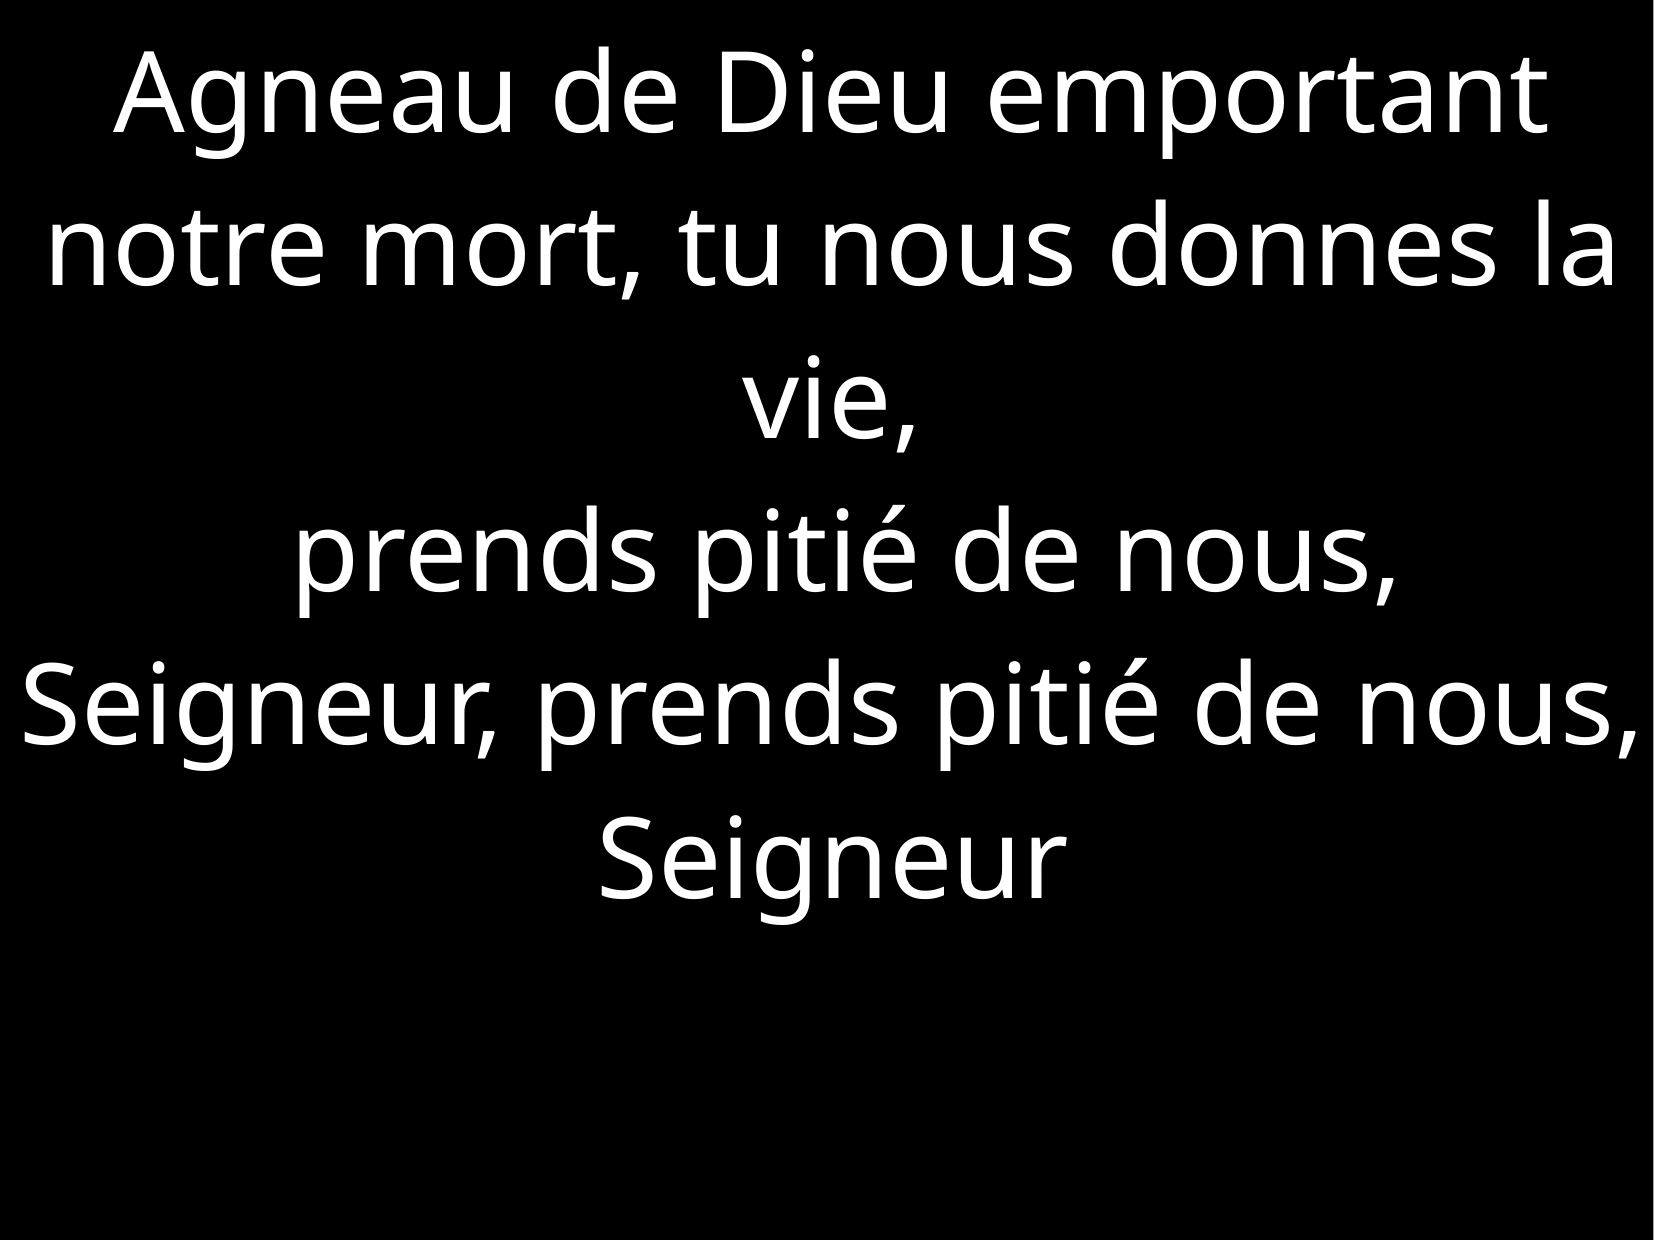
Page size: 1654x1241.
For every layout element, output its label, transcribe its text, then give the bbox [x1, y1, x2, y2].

subtitle Agneau de Dieu emportant notre mort, tu nous donnes la vie, prends pitié de nous, Seigneur, prends pitié de nous, Seigneur [11, 0, 1654, 1241]
